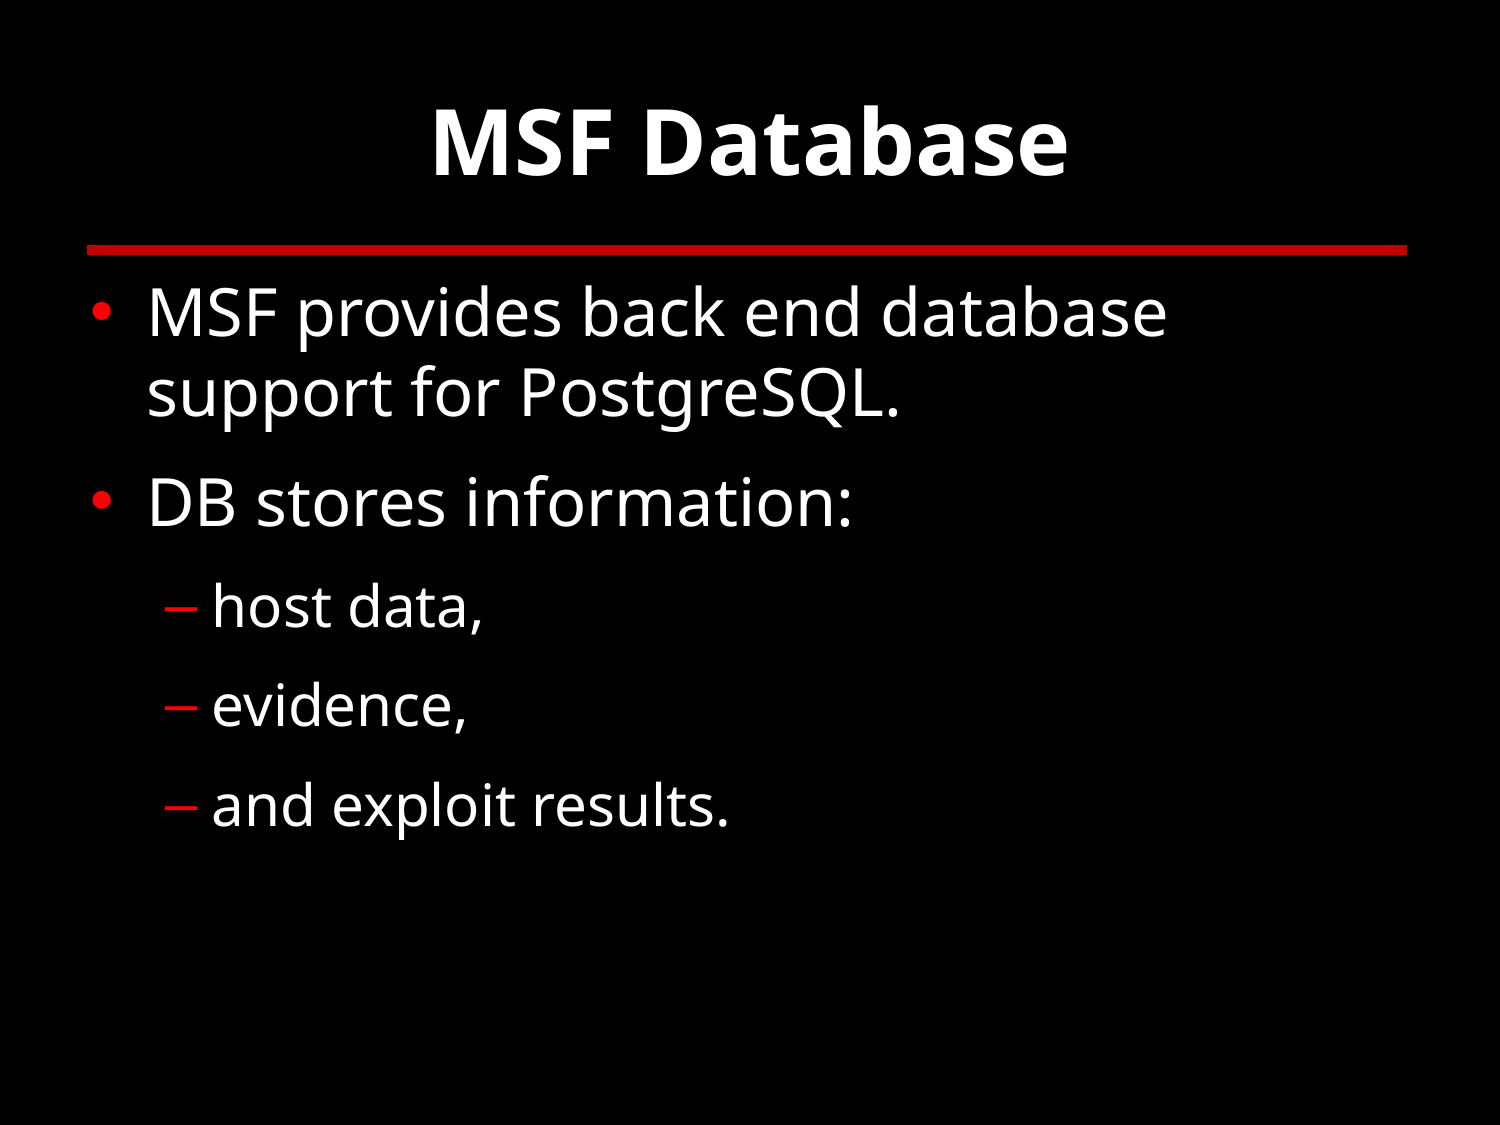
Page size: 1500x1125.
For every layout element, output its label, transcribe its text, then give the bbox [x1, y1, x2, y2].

list MSF provides back end database support for PostgreSQL. DB stores information: host data, evidence, and exploit results. [75, 262, 1425, 1005]
title MSF Database [75, 45, 1425, 233]
